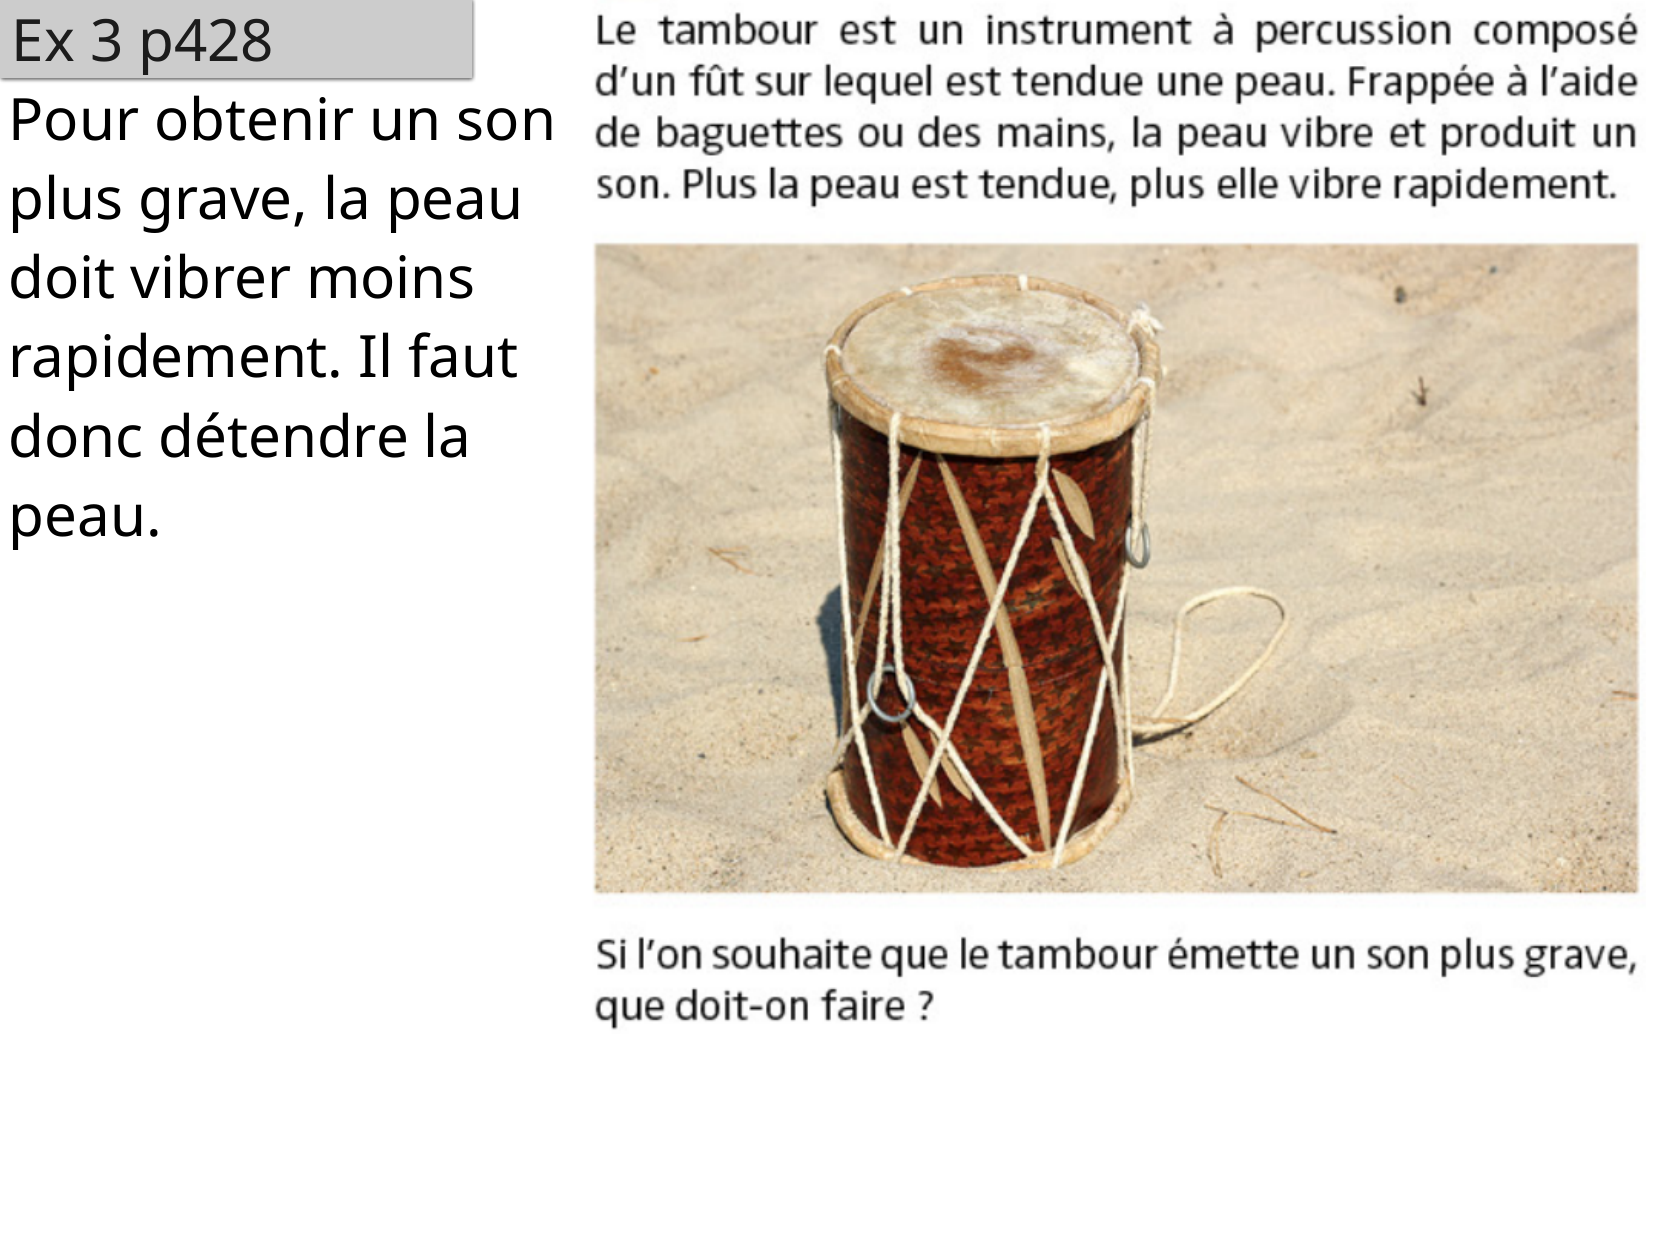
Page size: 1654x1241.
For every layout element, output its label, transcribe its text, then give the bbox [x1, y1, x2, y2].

picture [587, 0, 1646, 1034]
title Ex 3 p428 [0, 0, 473, 77]
list Pour obtenir un son plus grave, la peau doit vibrer moins rapidement. Il faut donc détendre la peau. [8, 78, 1654, 1241]
